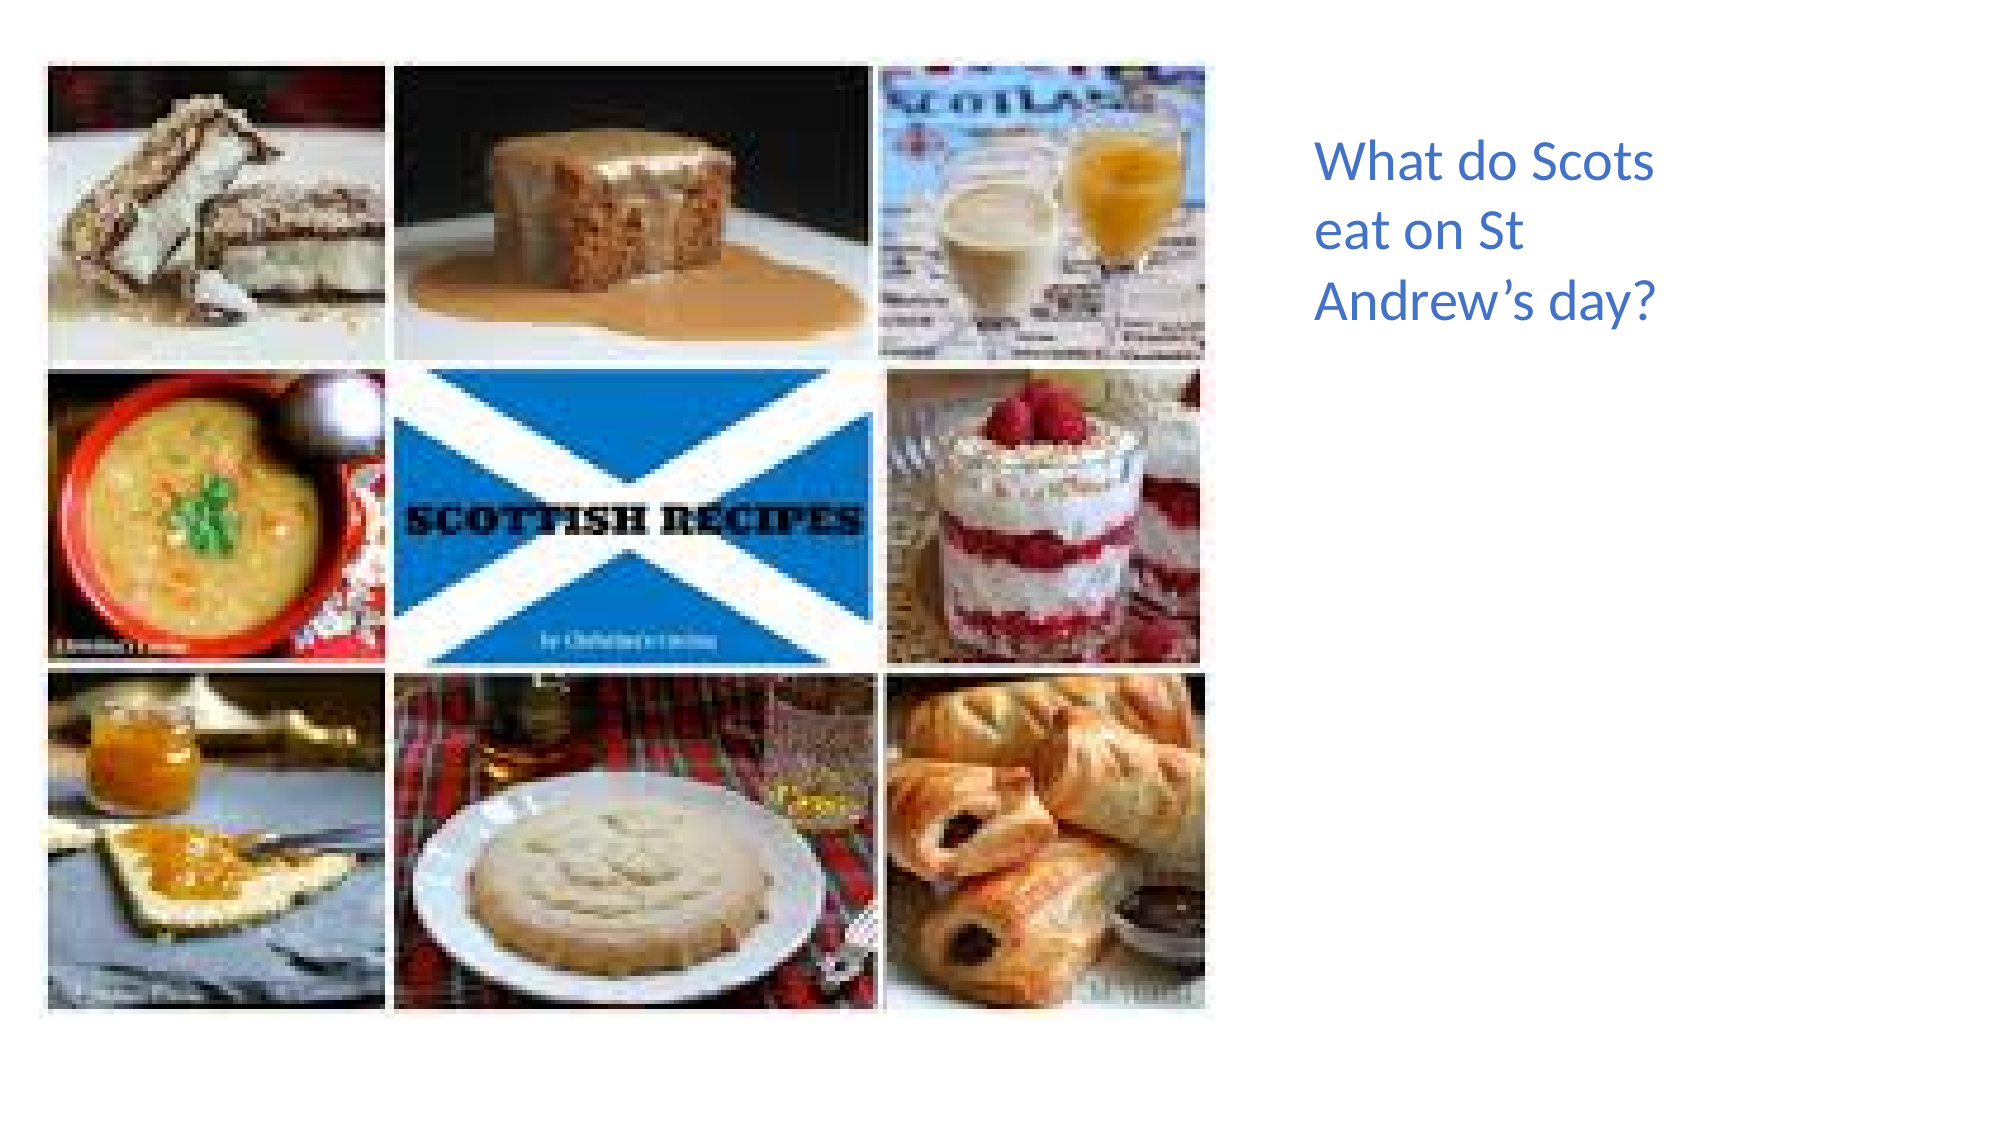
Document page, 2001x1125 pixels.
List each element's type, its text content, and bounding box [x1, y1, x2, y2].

picture [39, 57, 1215, 1019]
text_box What do Scots eat on St Andrew’s day? [1299, 114, 1733, 342]
